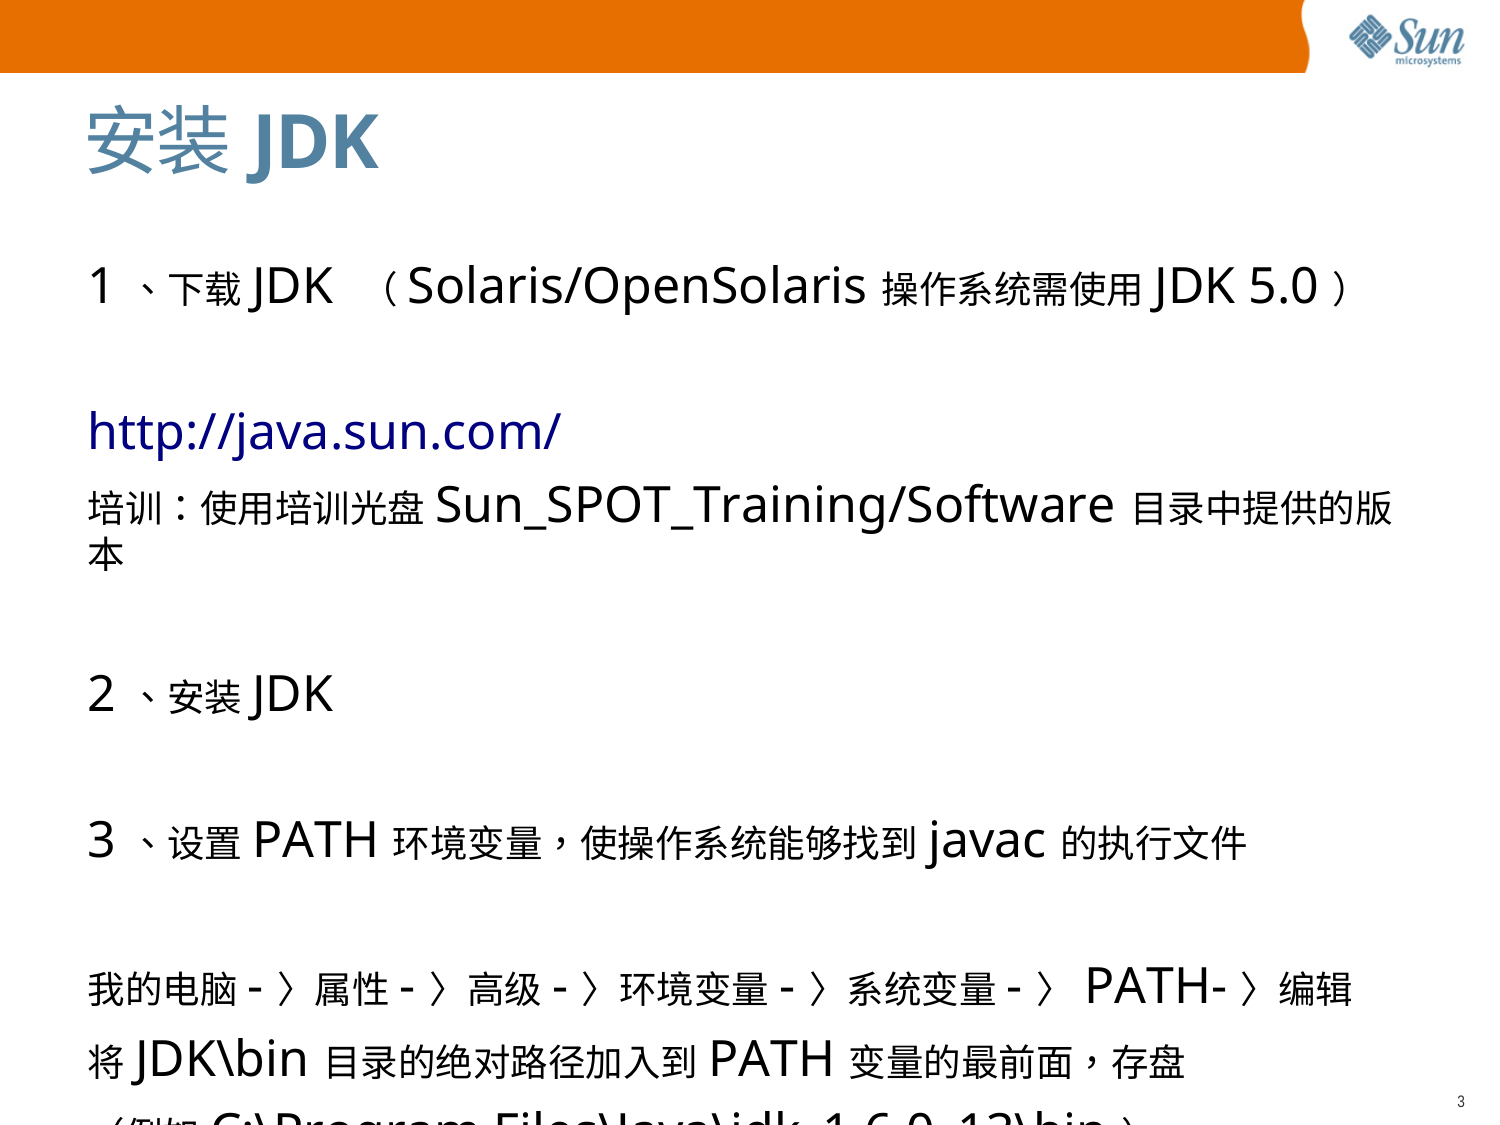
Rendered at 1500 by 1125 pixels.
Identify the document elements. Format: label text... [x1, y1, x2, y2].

title 安装JDK [83, 94, 1446, 199]
text_box 1、下载JDK （Solaris/OpenSolaris操作系统需使用JDK 5.0） http://java.sun.com/ 培训：使用培训光盘Sun_SPOT_Training/Software目录中提供的版本 2、安装JDK 3、设置PATH环境变量，使操作系统能够找到javac的执行文件 我的电脑-〉属性-〉高级-〉环境变量-〉系统变量-〉PATH-〉编辑 将JDK\bin目录的绝对路径加入到PATH变量的最前面，存盘 （例如C:\Program Files\Java\jdk_1.6.0_13\bin） 进入命令行环境，运行javac -version [87, 256, 1412, 1075]
picture [0, 0, 1500, 73]
